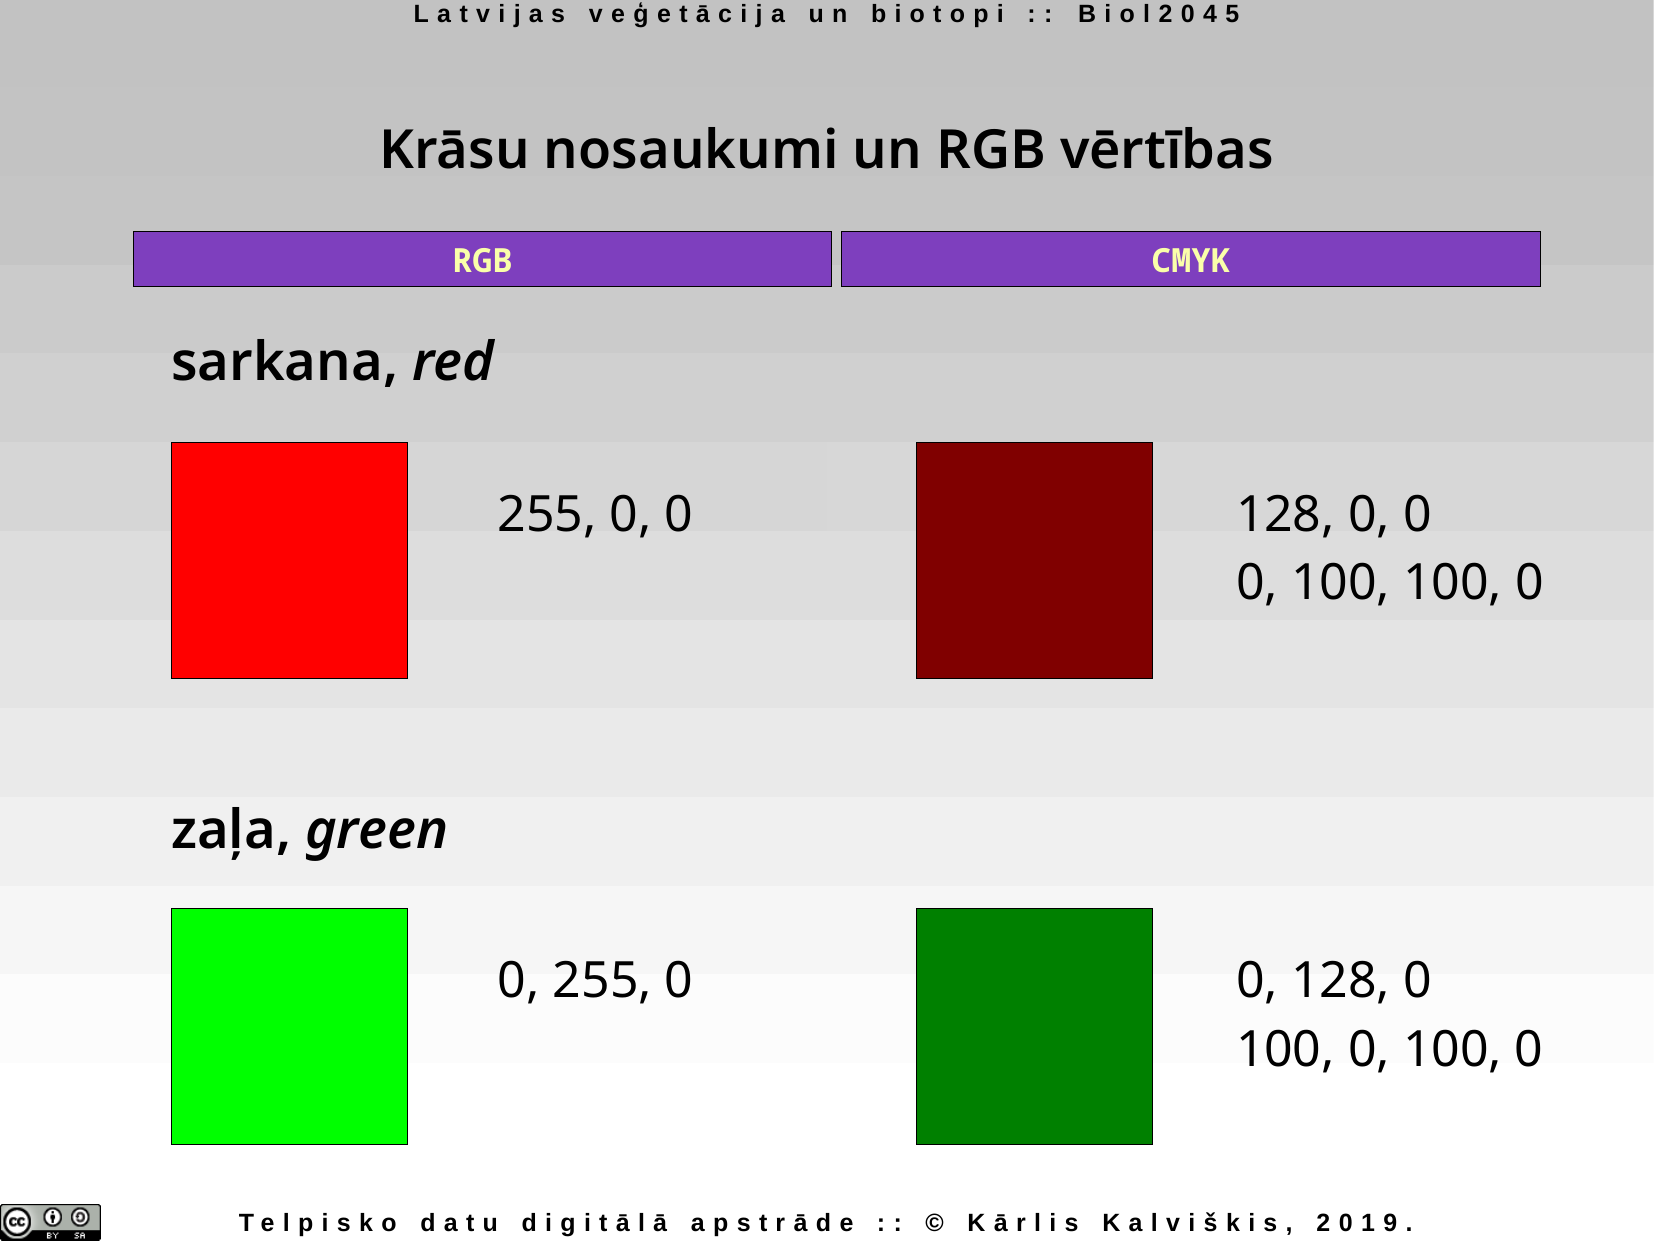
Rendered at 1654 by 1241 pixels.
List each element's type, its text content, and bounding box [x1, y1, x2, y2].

text_box 0, 128, 0 100, 0, 100, 0 [1236, 944, 1528, 1065]
title Krāsu nosaukumi un RGB vērtības [29, 49, 1625, 245]
picture [0, 0, 1654, 1241]
text_box [171, 908, 408, 1145]
text_box zaļa, green [171, 776, 621, 878]
text_box [171, 442, 408, 679]
text_box sarkana, red [171, 308, 702, 411]
text_box 128, 0, 0 0, 100, 100, 0 [1236, 477, 1528, 598]
text_box CMYK [841, 231, 1541, 287]
text_box 255, 0, 0 [497, 477, 679, 533]
text_box [916, 908, 1153, 1145]
text_box 0, 255, 0 [497, 944, 679, 1000]
text_box RGB [133, 231, 832, 287]
text_box [916, 442, 1153, 679]
